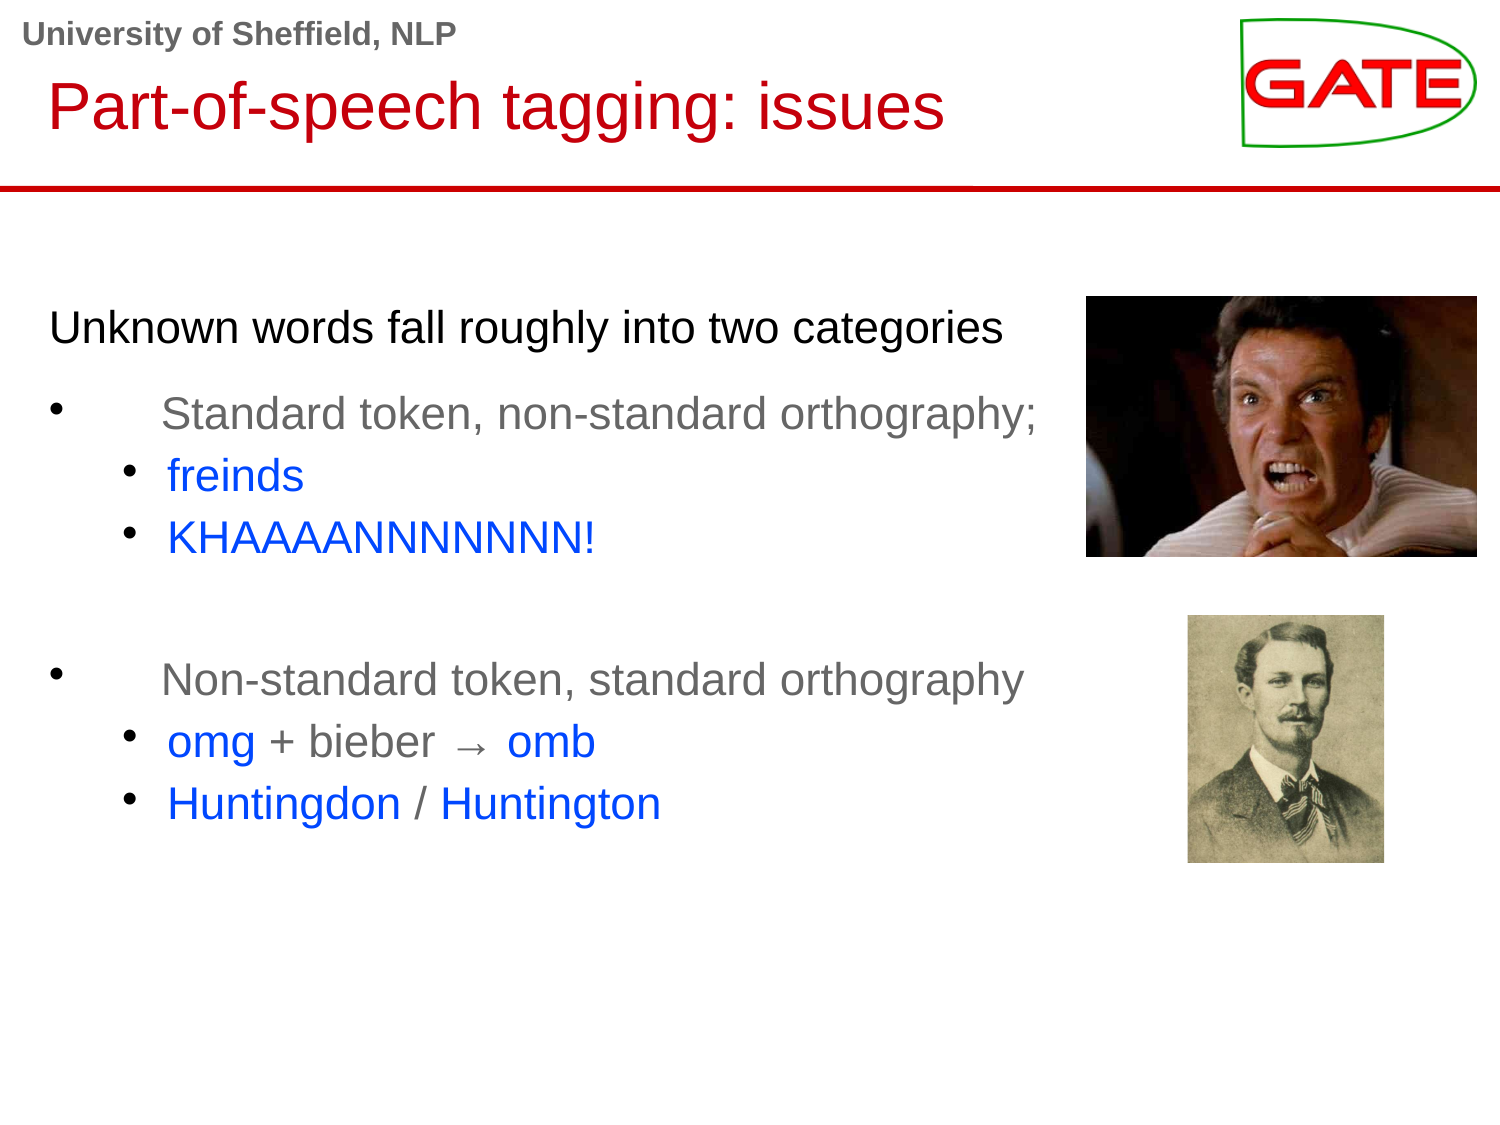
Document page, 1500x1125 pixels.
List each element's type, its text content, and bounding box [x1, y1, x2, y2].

text_box Unknown words fall roughly into two categories Standard token, non-standard orthography; freinds KHAAAANNNNNNN! Non-standard token, standard orthography omg + bieber → omb Huntingdon / Huntington [47, 212, 1500, 1064]
text_box Part-of-speech tagging: issues [47, 47, 1267, 168]
picture [1187, 615, 1385, 863]
picture [1240, 18, 1477, 148]
picture [1086, 296, 1477, 557]
